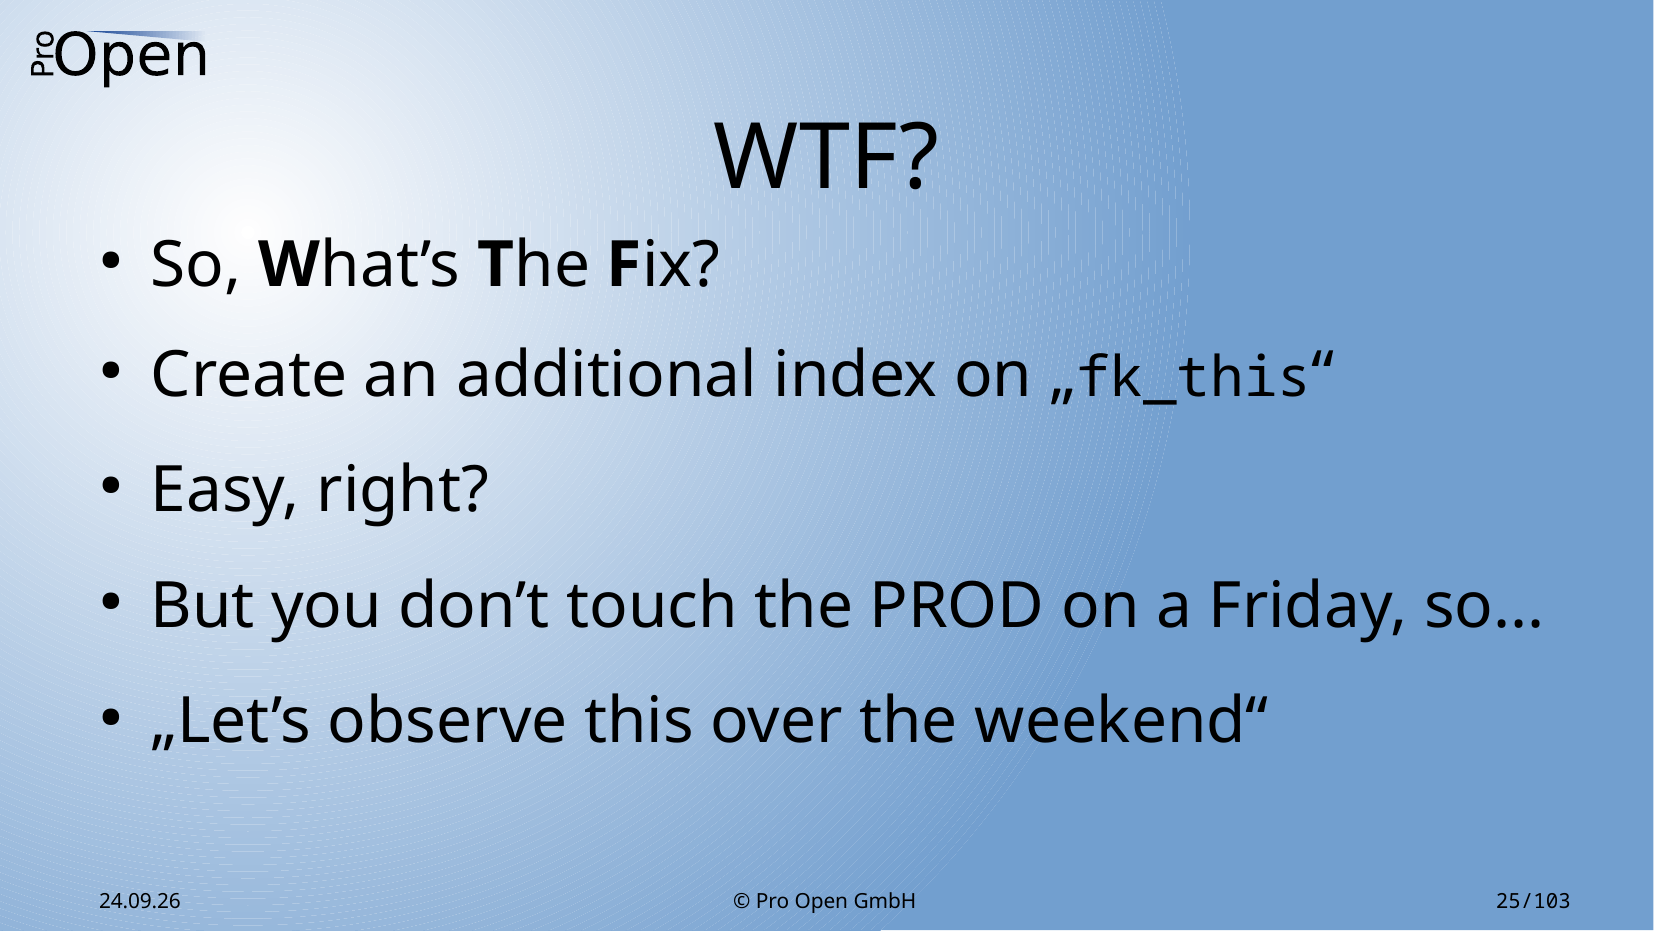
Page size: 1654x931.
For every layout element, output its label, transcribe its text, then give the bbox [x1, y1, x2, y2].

list So, What’s The Fix? Create an additional index on „fk_this“ Easy, right? But you don’t touch the PROD on a Friday, so... „Let’s observe this over the weekend“ [82, 217, 1571, 827]
title WTF? [82, 88, 1571, 217]
